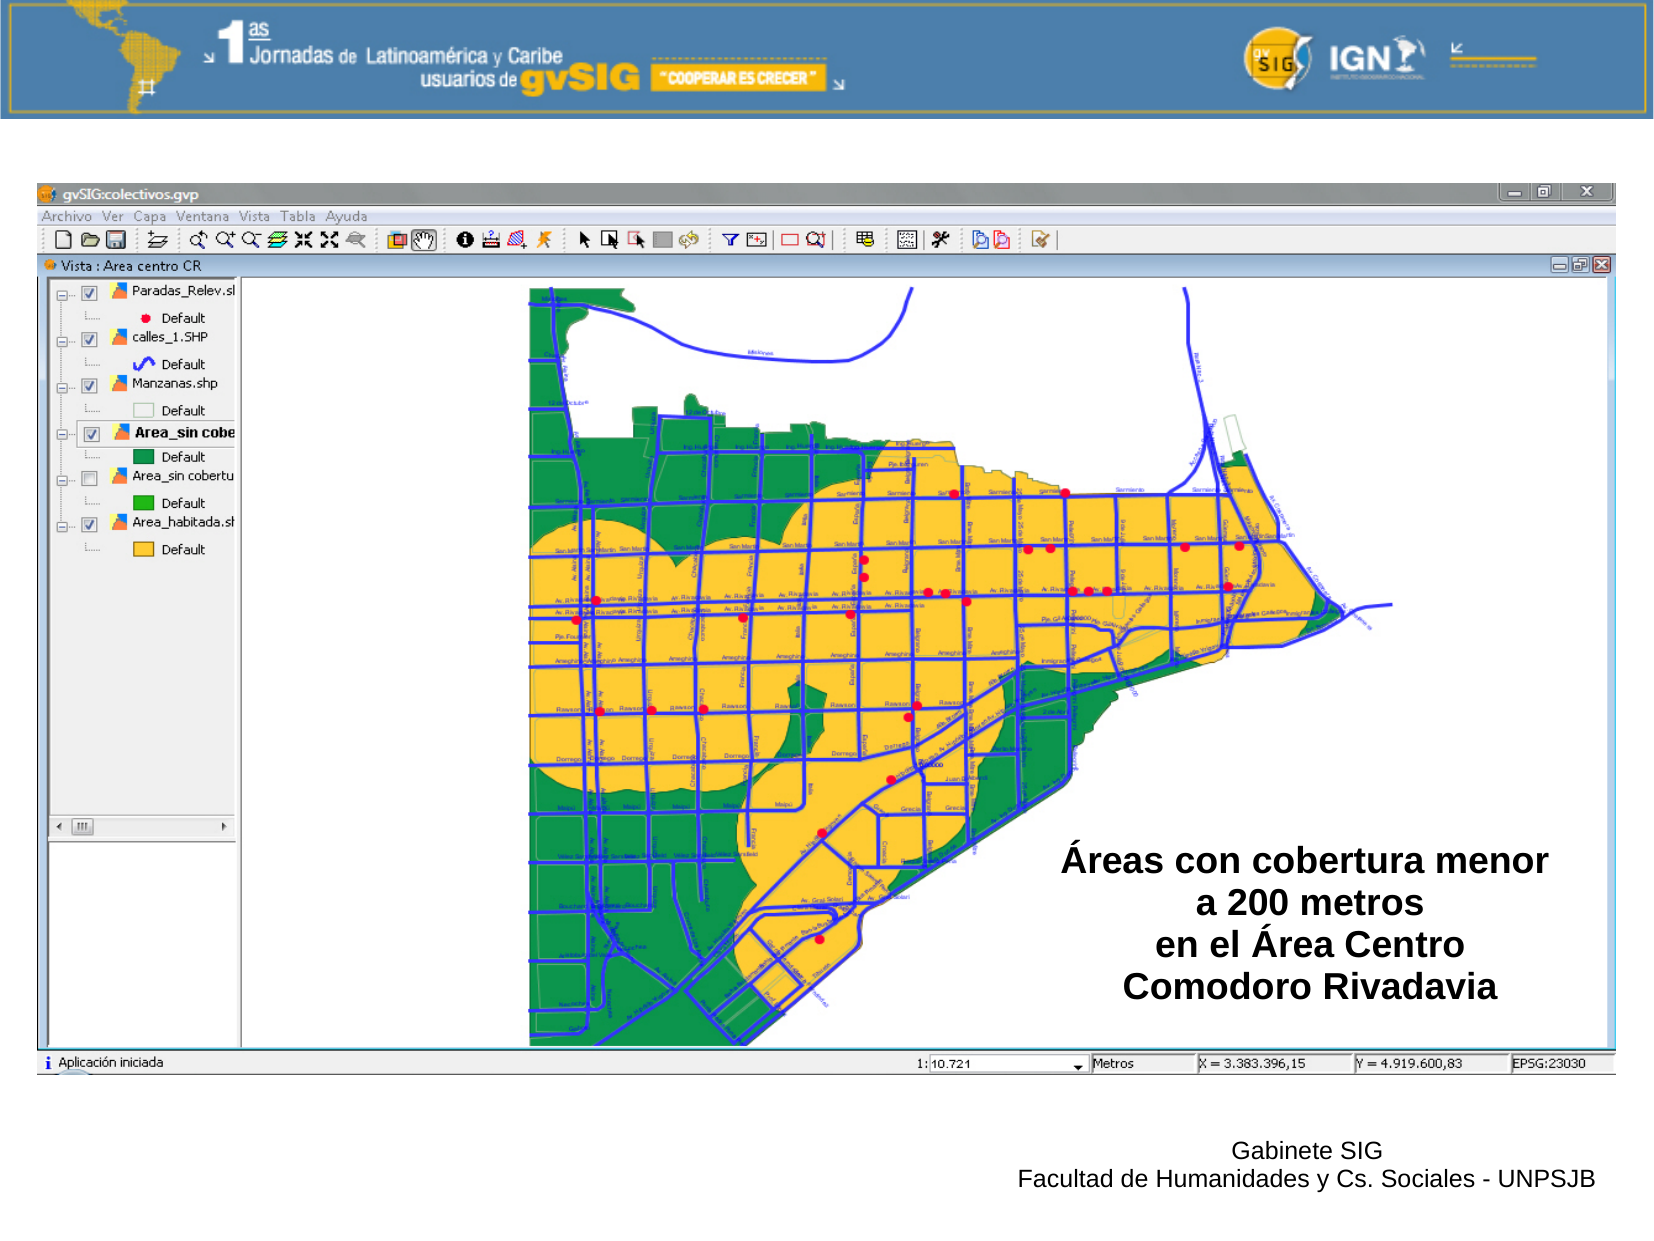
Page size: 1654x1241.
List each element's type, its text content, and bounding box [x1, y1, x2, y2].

text_box Gabinete SIG Facultad de Humanidades y Cs. Sociales - UNPSJB [997, 1128, 1618, 1200]
picture [37, 183, 1616, 1075]
text_box Áreas con cobertura menor a 200 metros en el Área Centro Comodoro Rivadavia [1045, 832, 1576, 1016]
picture [0, 0, 1654, 119]
